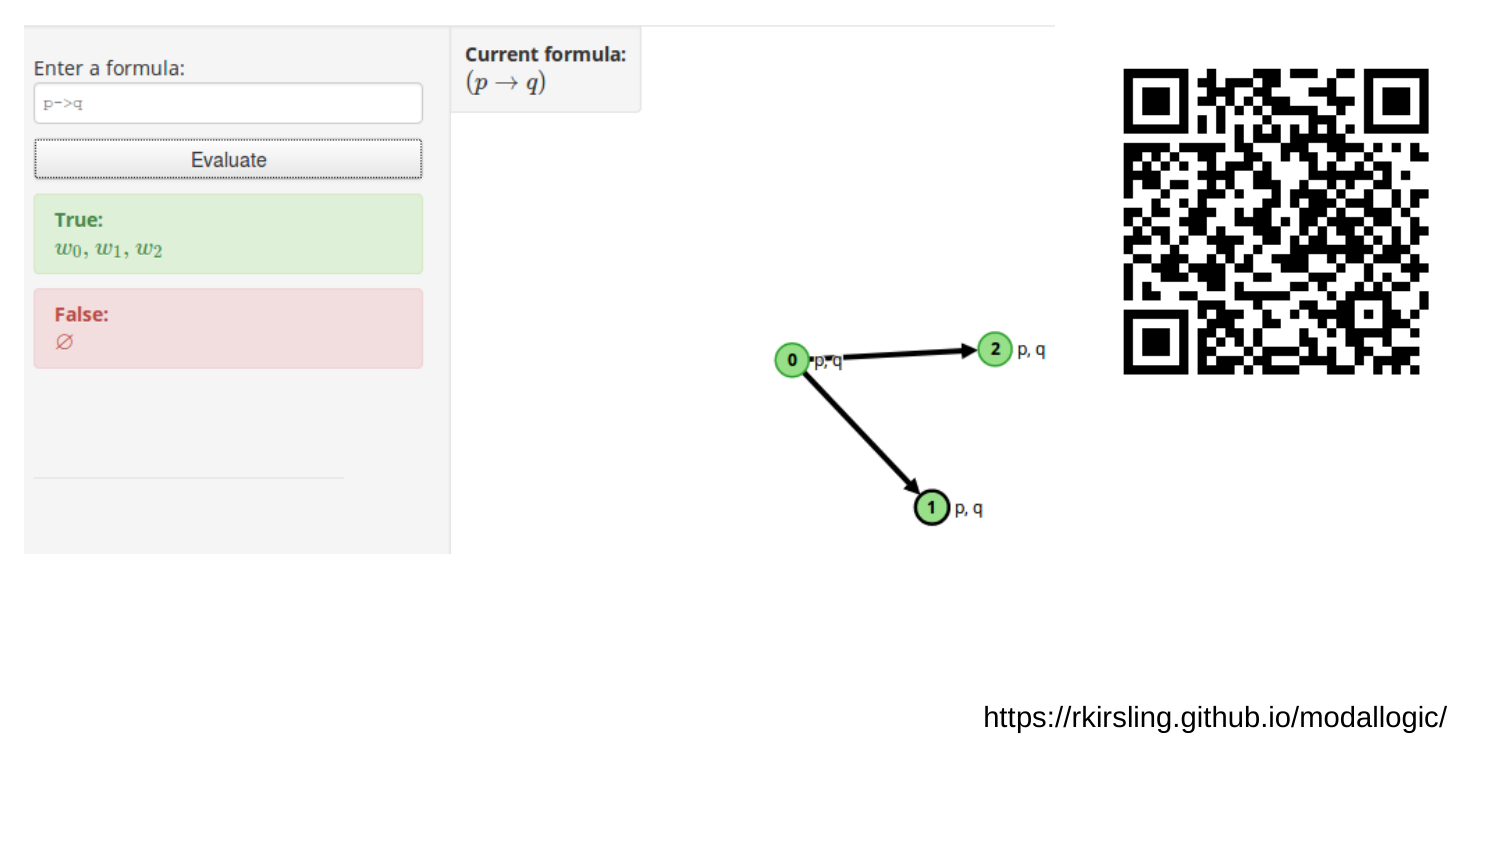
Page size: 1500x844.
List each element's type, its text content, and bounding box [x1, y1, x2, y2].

text_box https://rkirsling.github.io/modallogic/ [968, 682, 1480, 750]
picture [1079, 24, 1475, 421]
picture [24, 24, 1055, 555]
